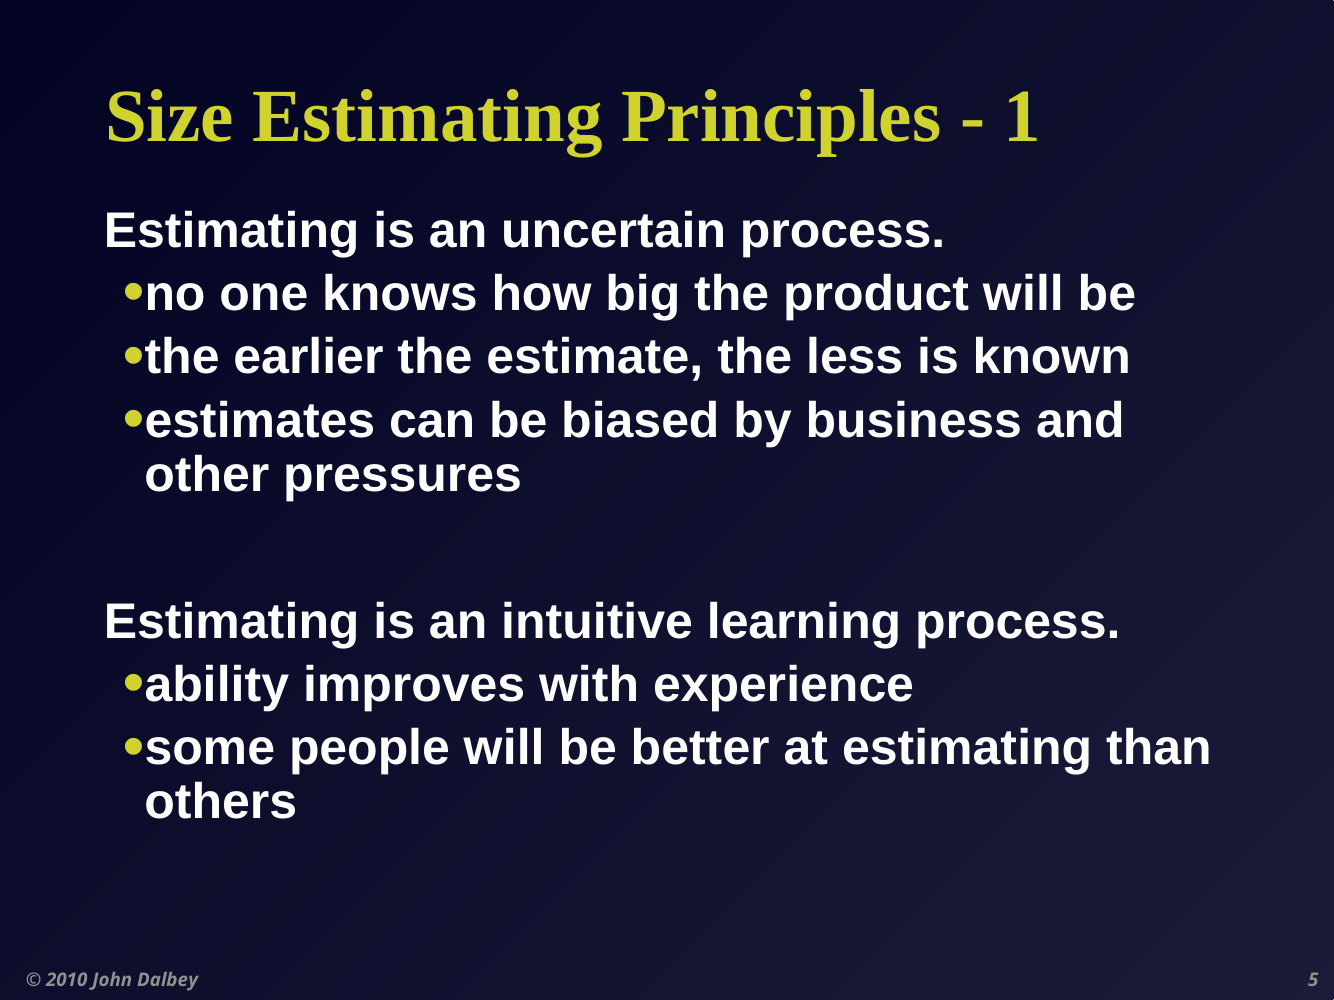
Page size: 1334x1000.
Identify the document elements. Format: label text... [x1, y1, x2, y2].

title Size Estimating Principles - 1 [88, 54, 1288, 180]
list Estimating is an uncertain process. no one knows how big the product will be the earlier the estimate, the less is known estimates can be biased by business and other pressures Estimating is an intuitive learning process. ability improves with experience some people will be better at estimating than others [69, 196, 1270, 951]
